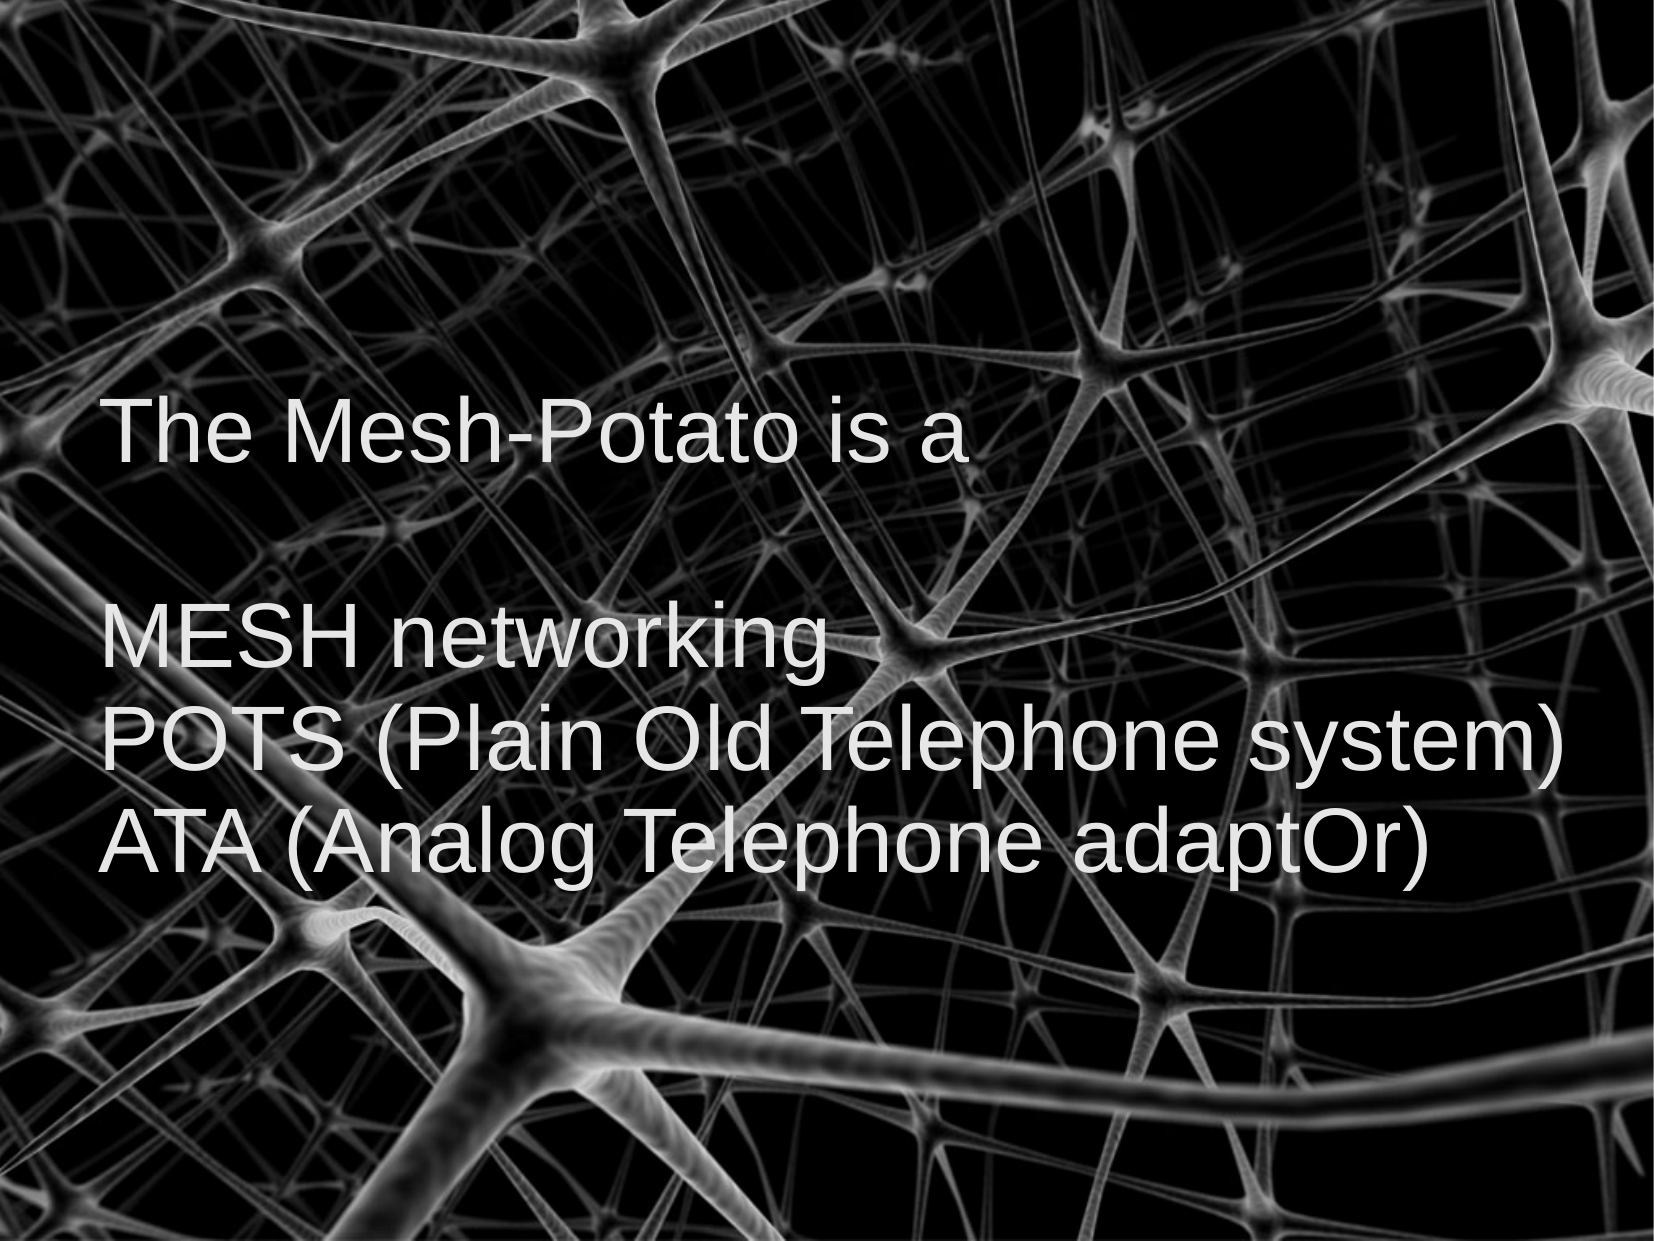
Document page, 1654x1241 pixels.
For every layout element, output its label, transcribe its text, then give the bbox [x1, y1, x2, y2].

text_box The Mesh-Potato is a MESH networking POTS (Plain Old Telephone system) ATA (Analog Telephone adaptOr) [83, 167, 1613, 901]
picture [0, 0, 1654, 1241]
